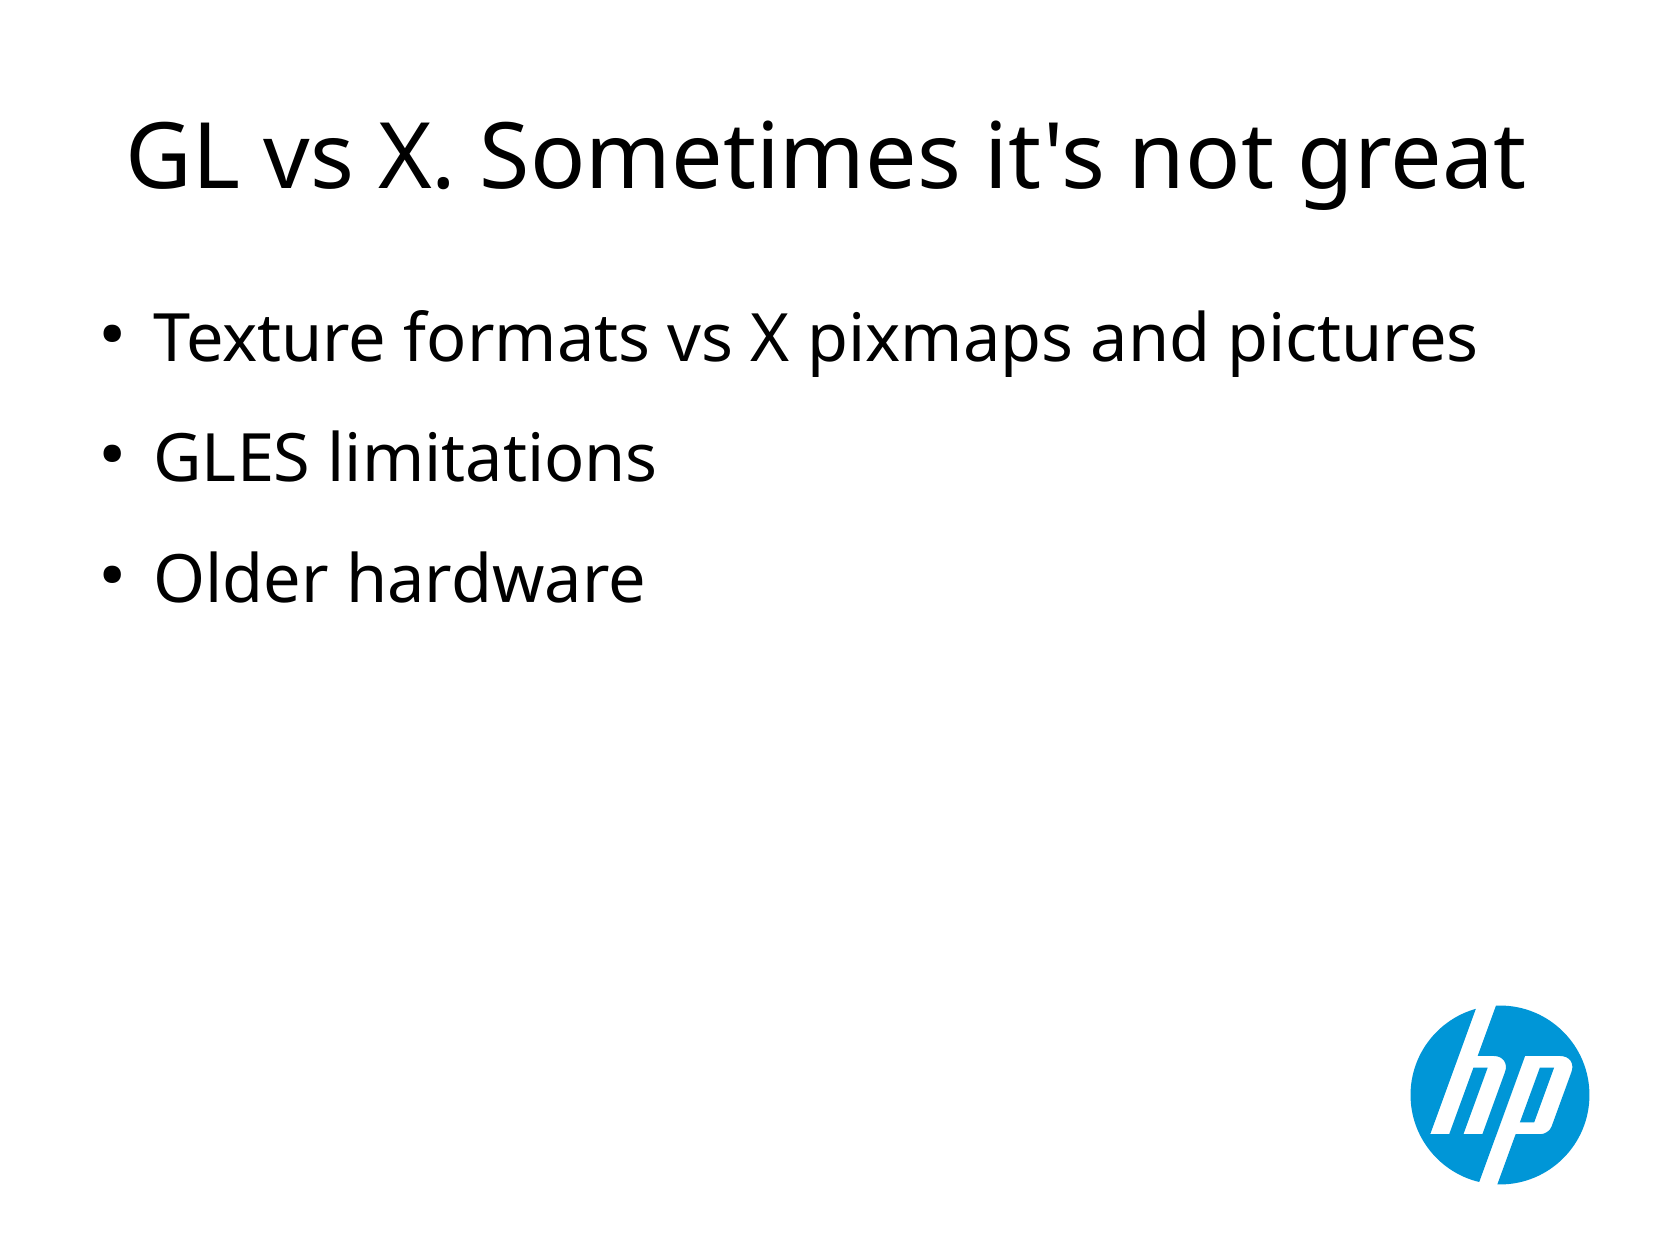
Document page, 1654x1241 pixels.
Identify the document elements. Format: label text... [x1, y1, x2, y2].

list Texture formats vs X pixmaps and pictures GLES limitations Older hardware [82, 290, 1571, 1010]
title GL vs X. Sometimes it's not great [82, 49, 1571, 257]
